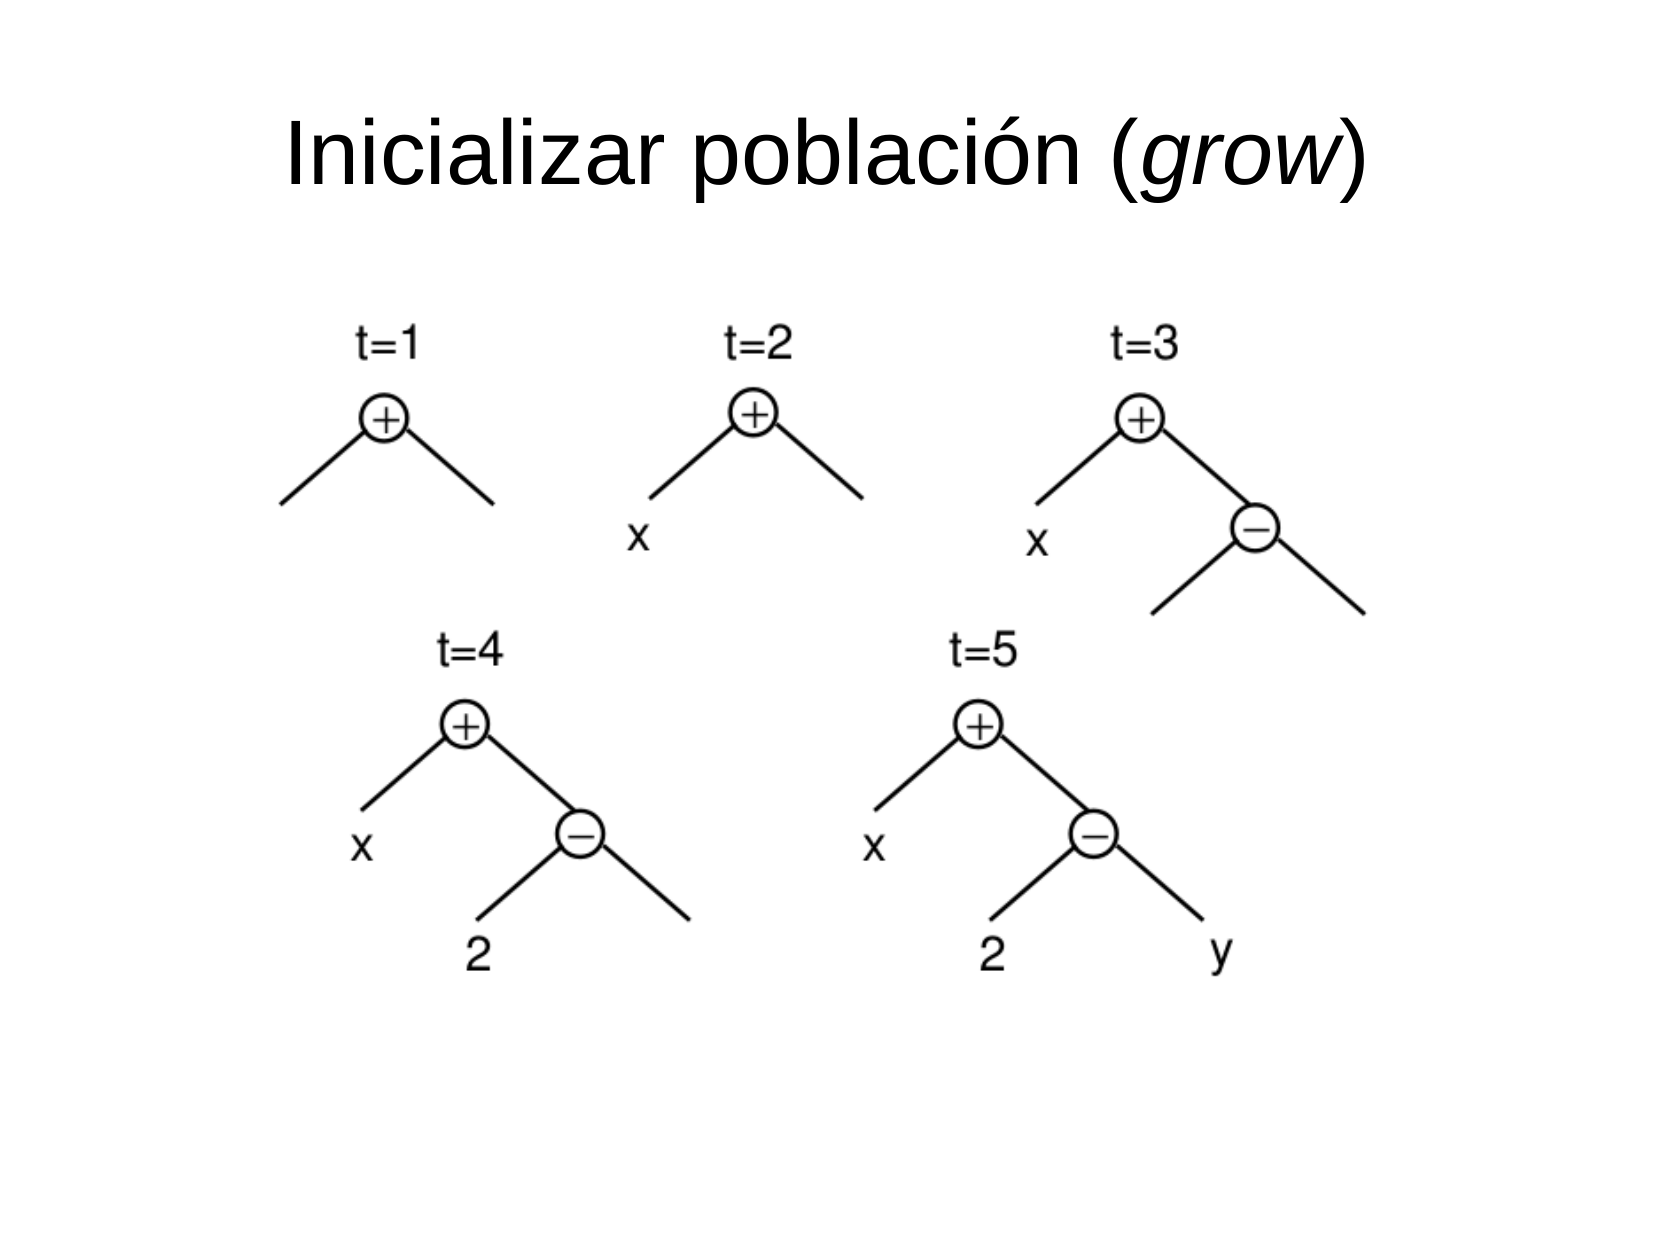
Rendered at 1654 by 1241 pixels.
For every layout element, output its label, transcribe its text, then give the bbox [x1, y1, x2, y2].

title Inicializar población (grow) [82, 49, 1571, 257]
picture [235, 290, 1419, 1010]
